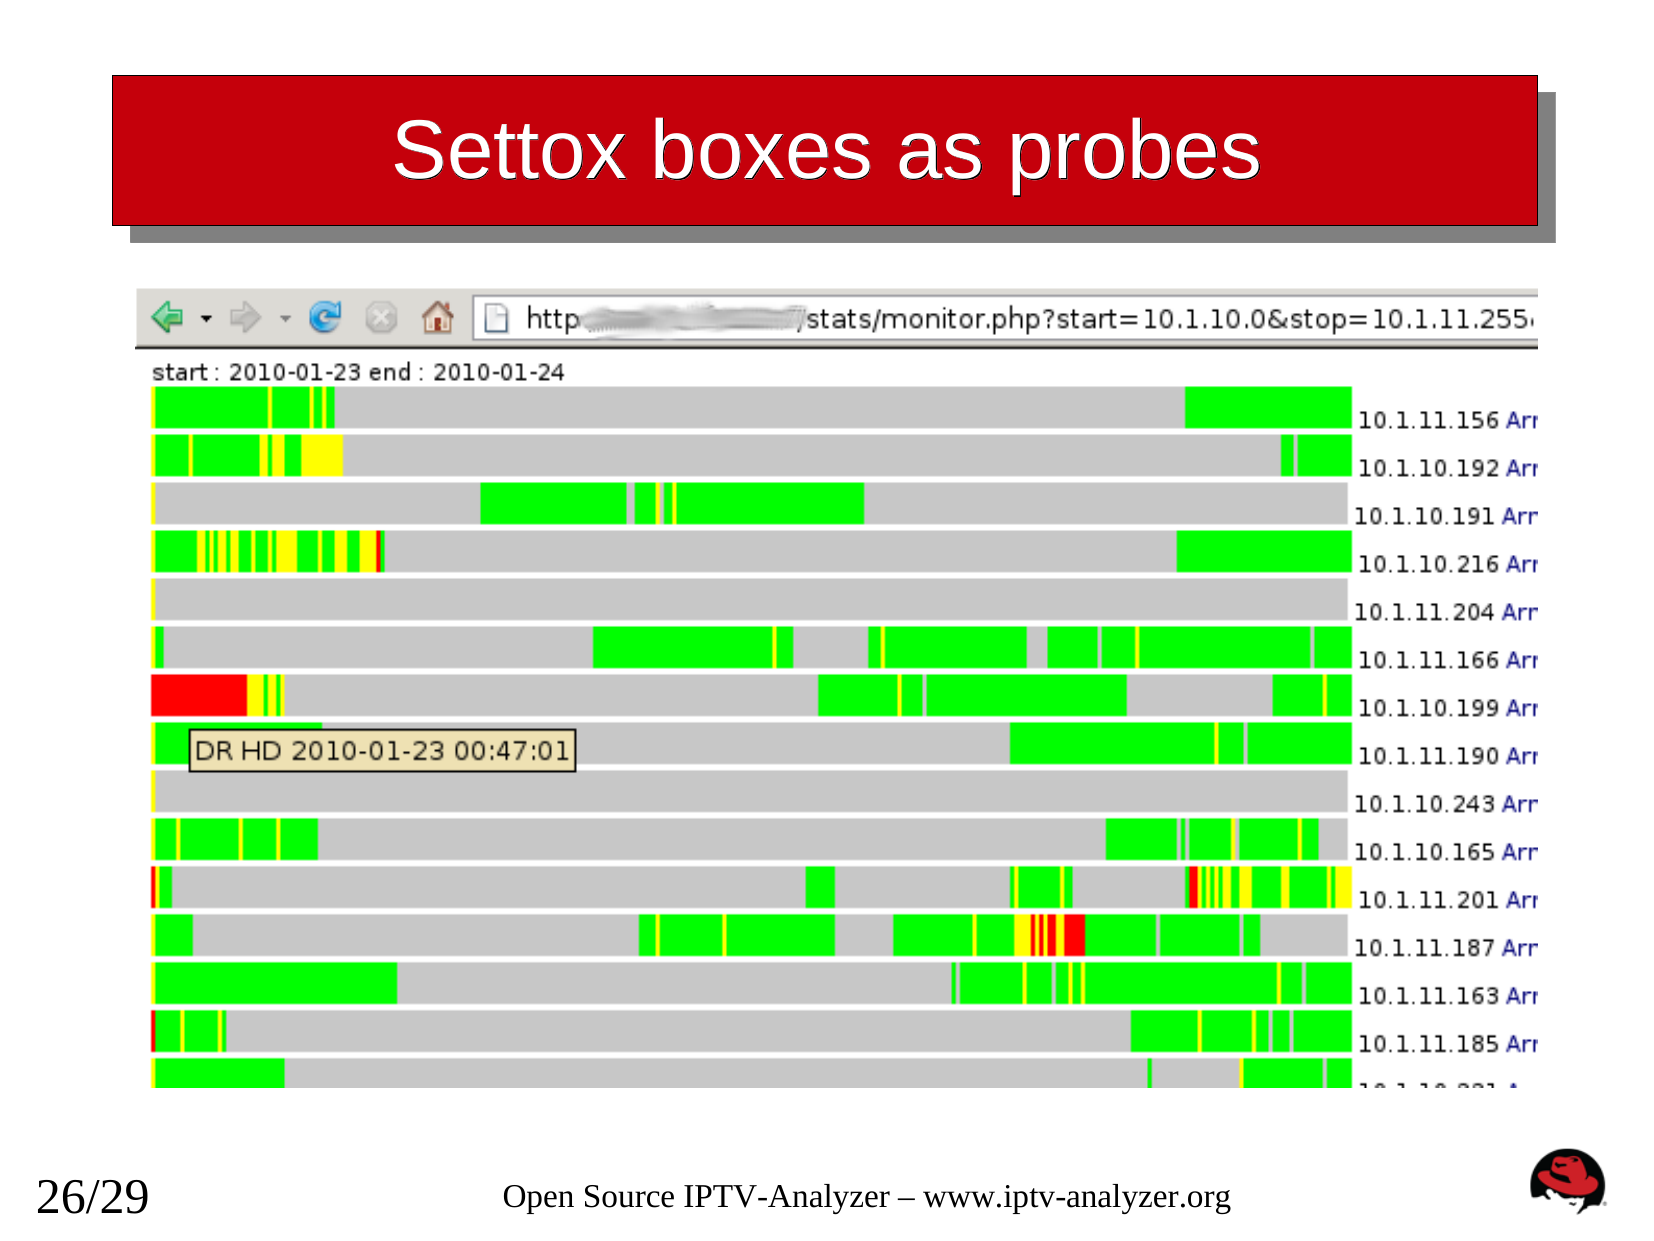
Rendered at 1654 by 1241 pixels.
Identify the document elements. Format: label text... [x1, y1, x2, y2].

picture [135, 287, 1538, 1088]
picture [1529, 1146, 1613, 1224]
title Settox boxes as probes [116, 75, 1538, 226]
